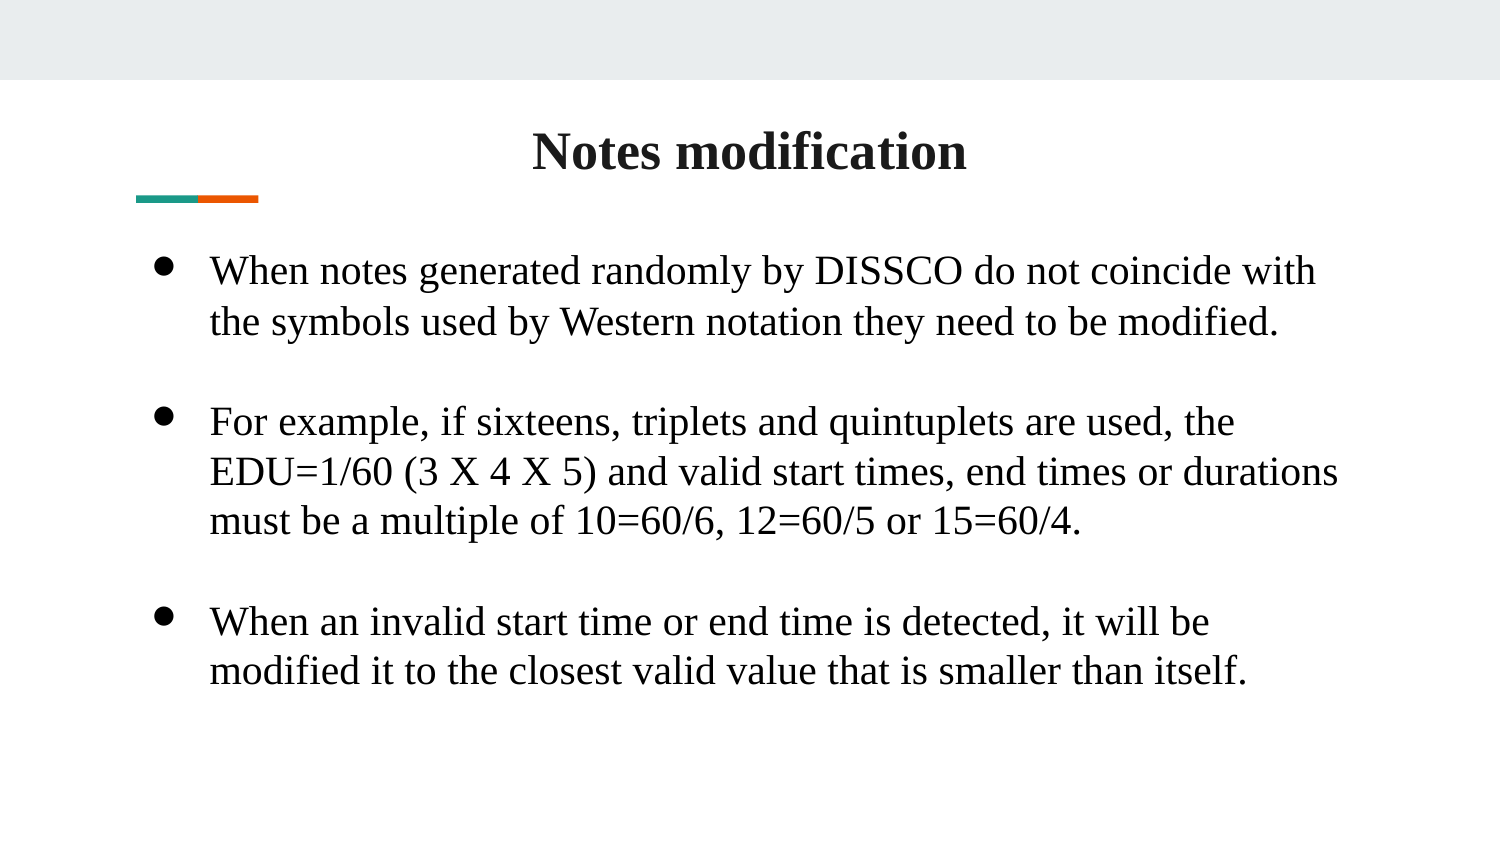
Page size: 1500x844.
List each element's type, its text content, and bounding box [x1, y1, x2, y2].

title Notes modification [119, 100, 1381, 201]
list When notes generated randomly by DISSCO do not coincide with the symbols used by Western notation they need to be modified. For example, if sixteens, triplets and quintuplets are used, the EDU=1/60 (3 X 4 X 5) and valid start times, end times or durations must be a multiple of 10=60/6, 12=60/5 or 15=60/4. When an invalid start time or end time is detected, it will be modified it to the closest valid value that is smaller than itself. [119, 228, 1381, 806]
